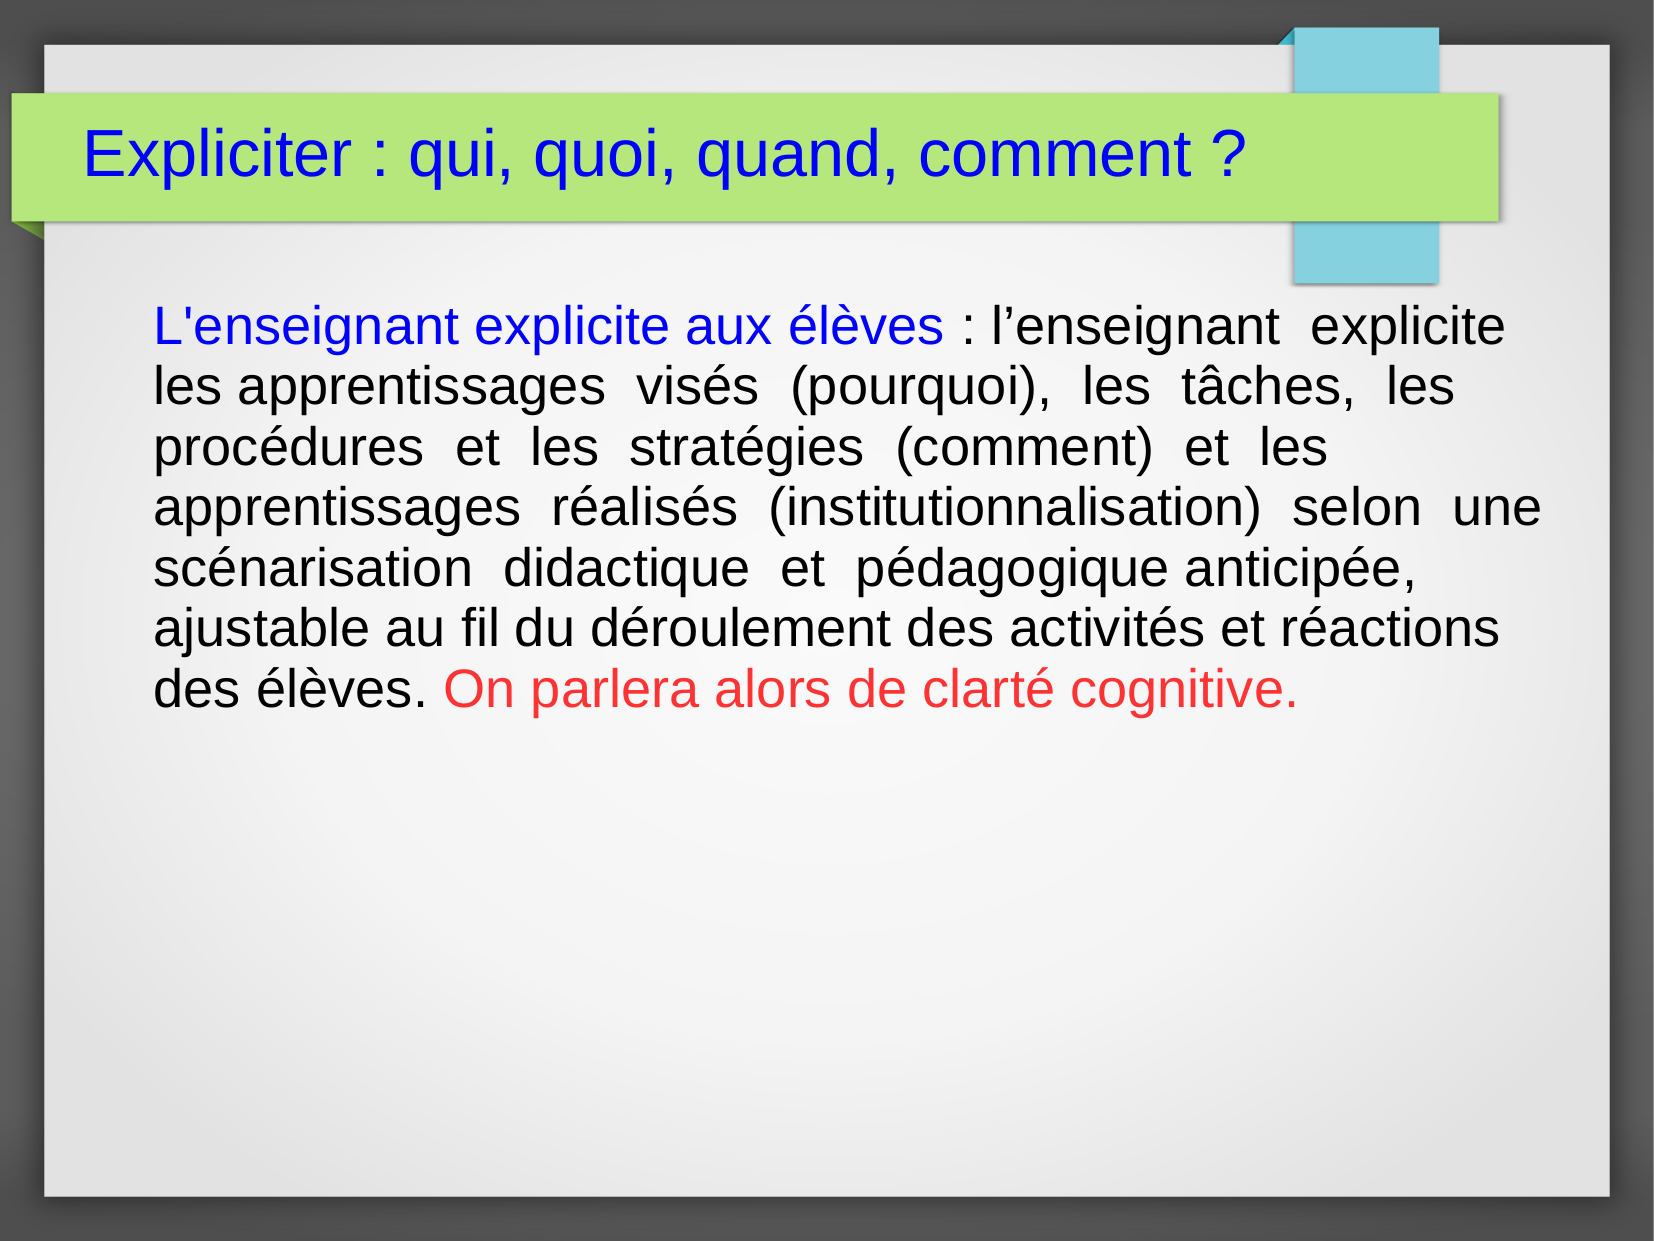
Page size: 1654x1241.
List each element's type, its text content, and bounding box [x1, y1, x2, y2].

picture [0, 0, 1654, 1241]
list L'enseignant explicite aux élèves : l’enseignant explicite les apprentissages visés (pourquoi), les tâches, les procédures et les stratégies (comment) et les apprentissages réalisés (institutionnalisation) selon une scénarisation didactique et pédagogique anticipée, ajustable au fil du déroulement des activités et réactions des élèves. On parlera alors de clarté cognitive. [82, 295, 1571, 1015]
title Expliciter : qui, quoi, quand, comment ? [82, 94, 1264, 213]
